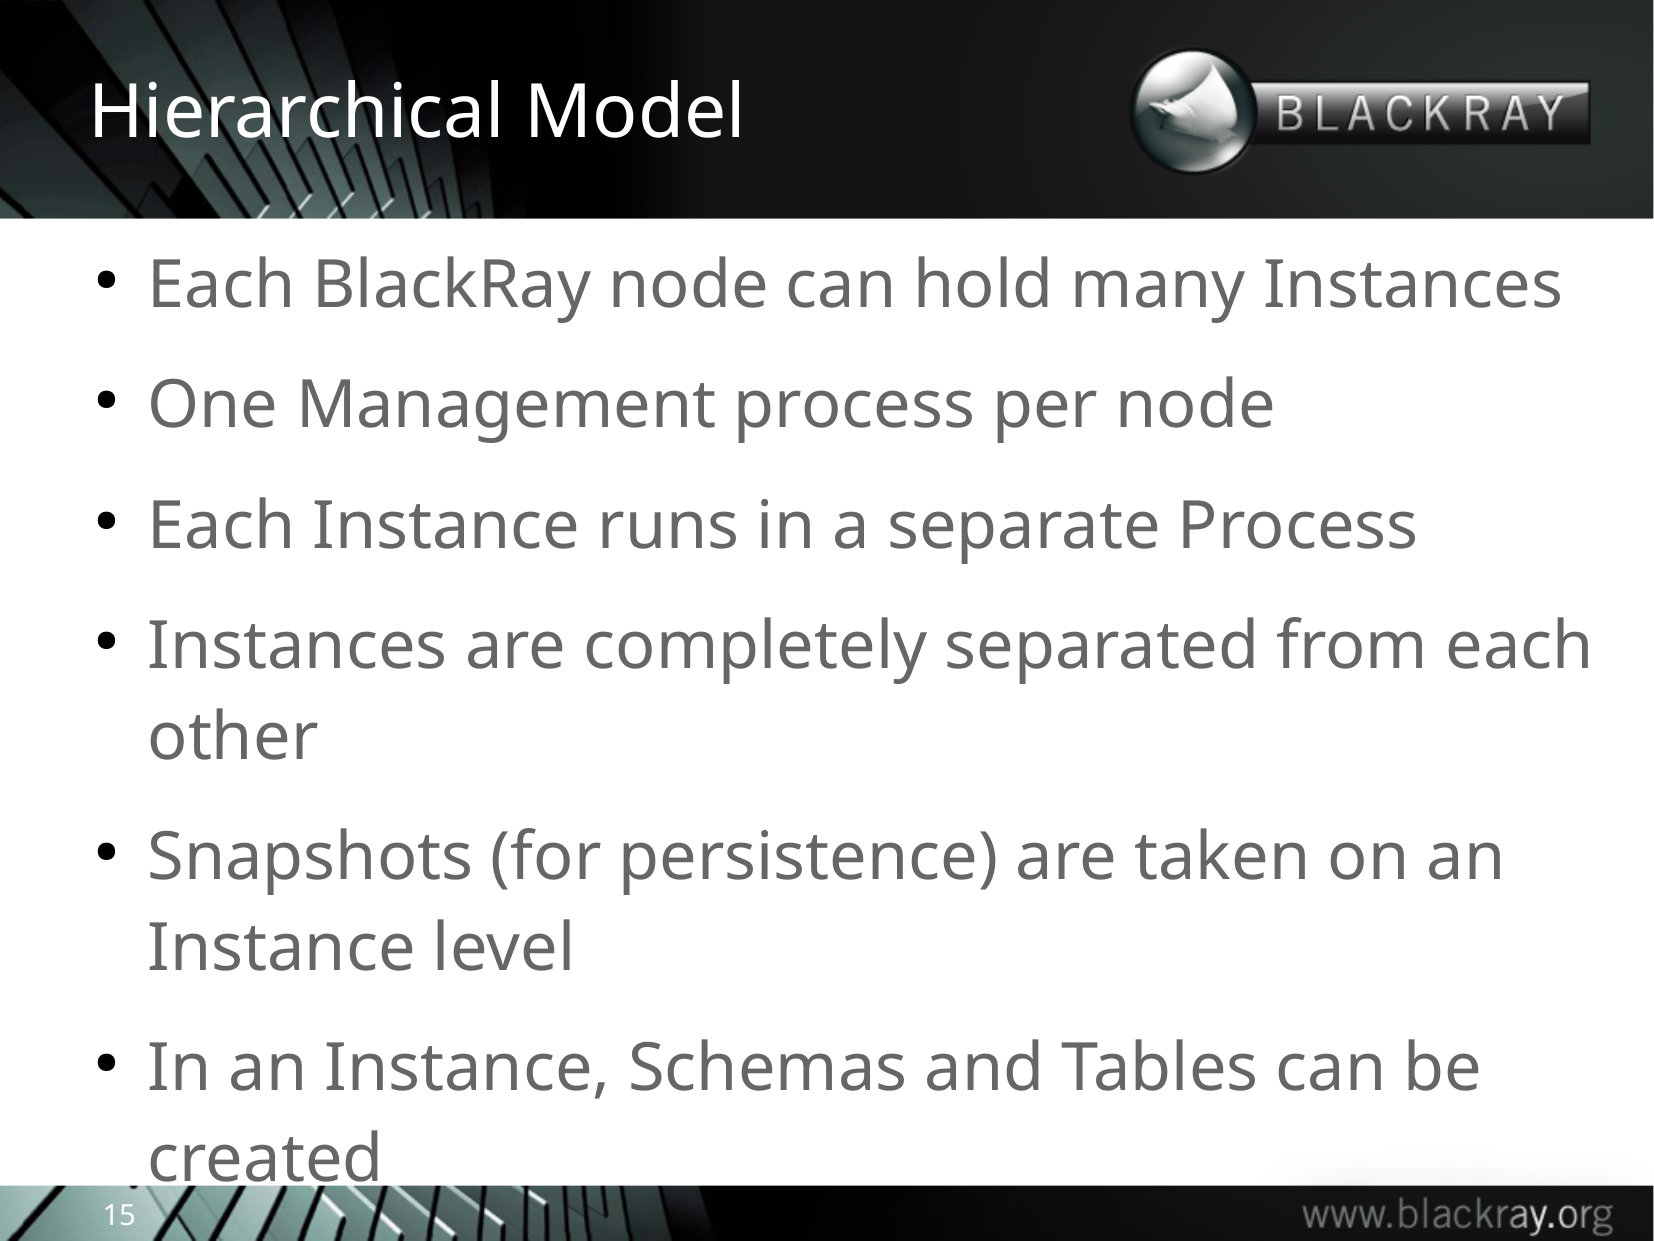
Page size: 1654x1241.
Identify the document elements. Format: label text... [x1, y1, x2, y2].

list Each BlackRay node can hold many Instances One Management process per node Each Instance runs in a separate Process Instances are completely separated from each other Snapshots (for persistence) are taken on an Instance level In an Instance, Schemas and Tables can be created Queries can span across Tables and Schemas [76, 236, 1625, 1137]
title Hierarchical Model [88, 46, 1577, 170]
picture [0, 0, 1654, 1241]
